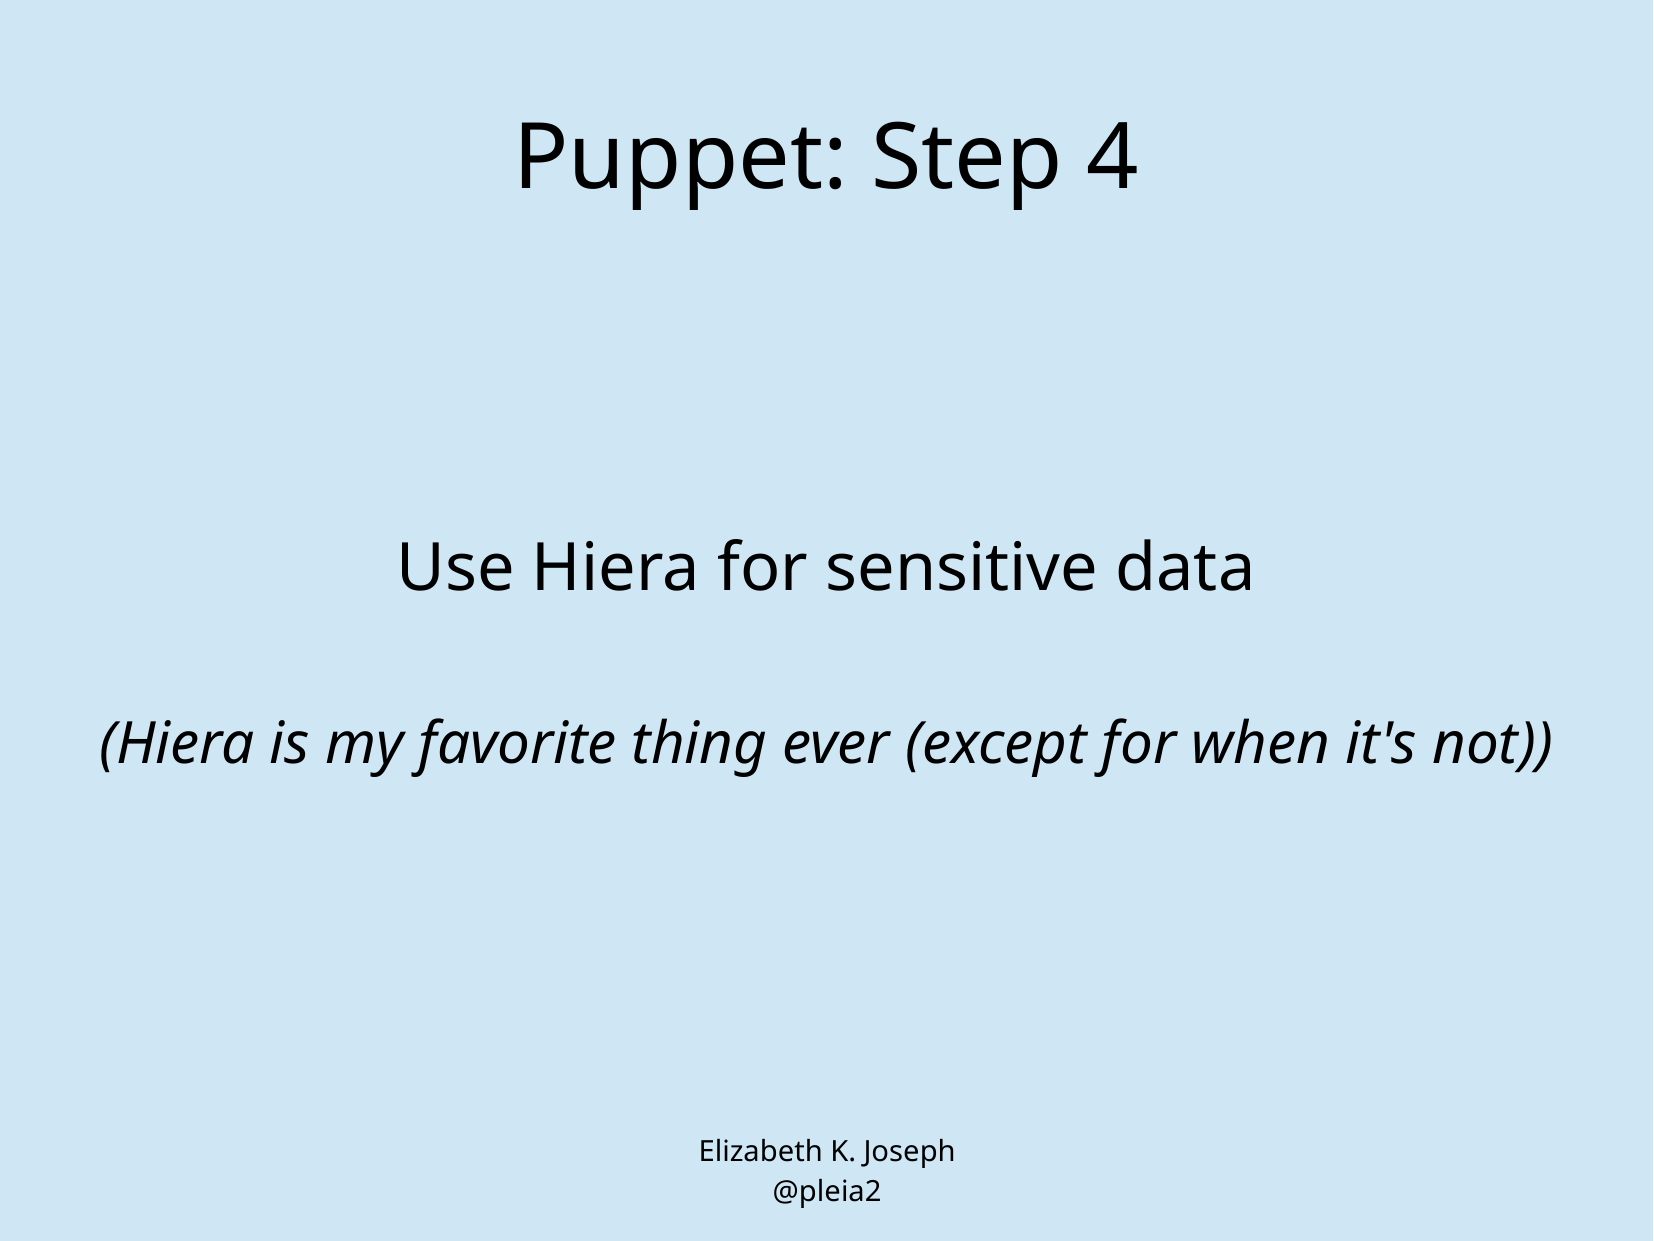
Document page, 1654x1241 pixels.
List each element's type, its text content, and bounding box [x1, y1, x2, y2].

title Puppet: Step 4 [82, 49, 1571, 257]
subtitle Use Hiera for sensitive data (Hiera is my favorite thing ever (except for when it's not)) [82, 290, 1571, 1010]
